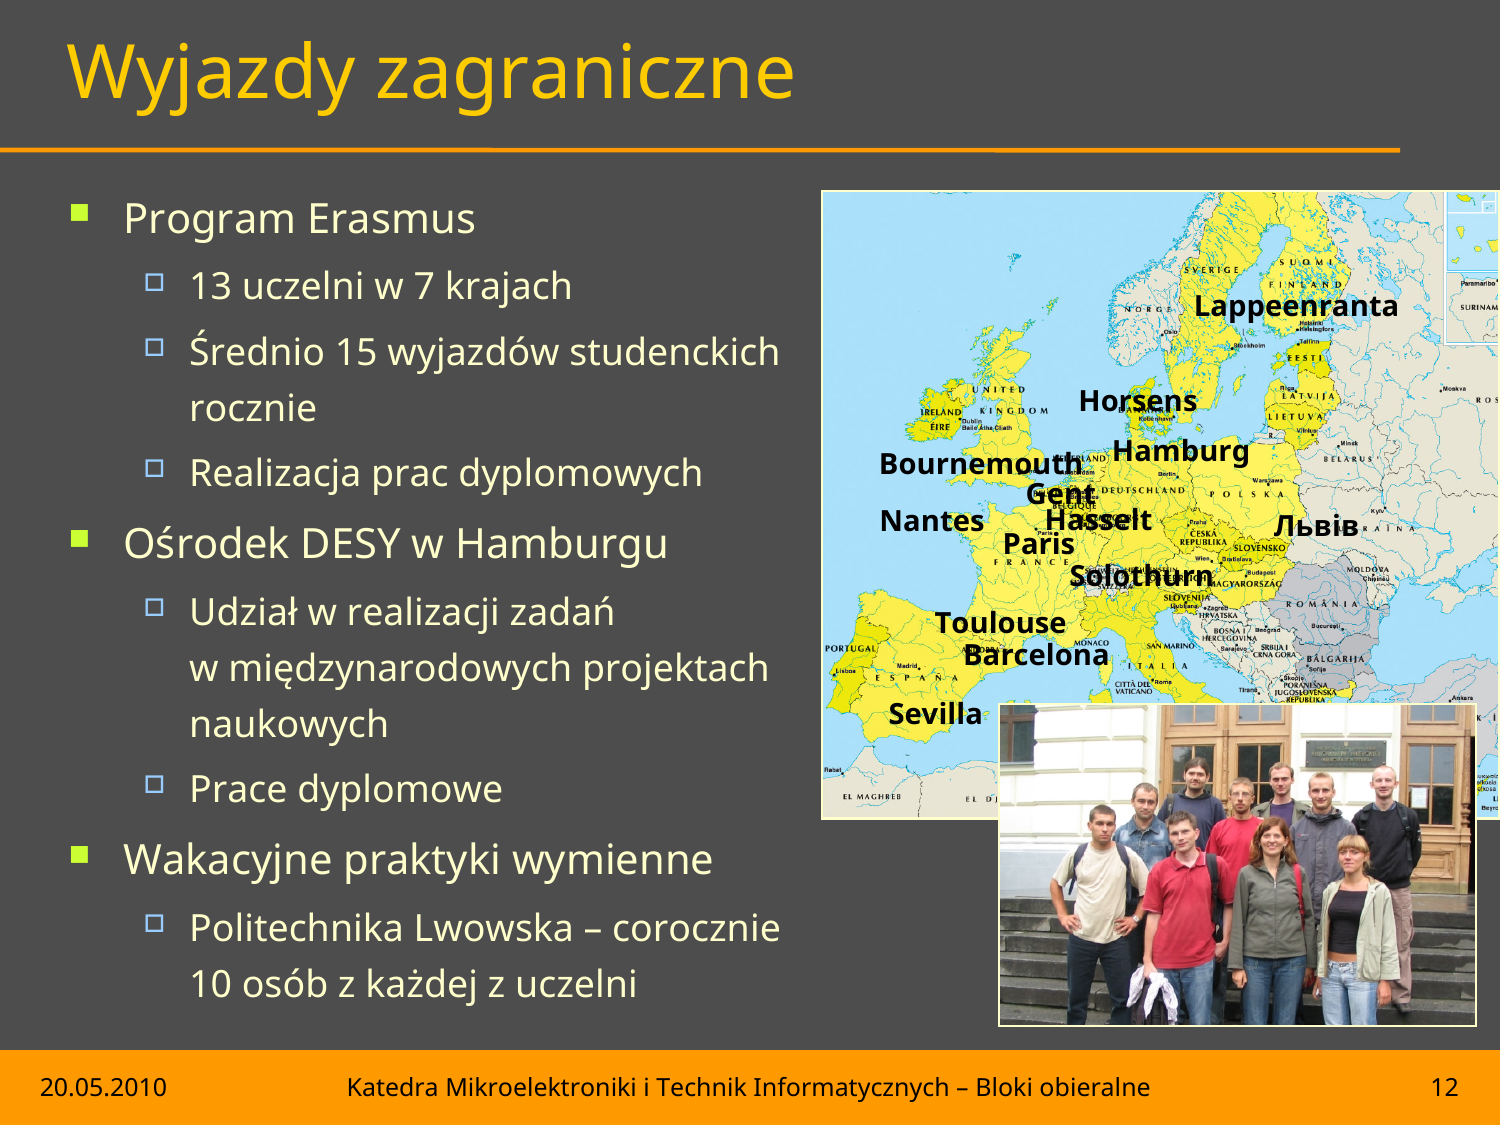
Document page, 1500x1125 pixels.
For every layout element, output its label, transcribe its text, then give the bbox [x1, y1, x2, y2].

text_box Sevilla [842, 687, 1030, 738]
text_box Nantes [857, 495, 1008, 546]
text_box Barcelona [934, 627, 1139, 681]
text_box Hamburg [1099, 425, 1263, 475]
text_box Paris [990, 517, 1088, 568]
text_box Gent [1031, 488, 1051, 493]
picture [999, 704, 1476, 1026]
text_box Horsens [1019, 374, 1257, 425]
title Wyjazdy zagraniczne [52, 12, 1469, 127]
text_box Львів [1224, 500, 1409, 550]
list Program Erasmus 13 uczelni w 7 krajach Średnio 15 wyjazdów studenckich rocznie Realizacja prac dyplomowych Ośrodek DESY w Hamburgu Udział w realizacji zadań w międzynarodowych projektach naukowych Prace dyplomowe Wakacyjne praktyki wymienne Politechnika Lwowska – corocznie 10 osób z każdej z uczelni [53, 174, 801, 1026]
text_box Toulouse [894, 597, 1107, 648]
picture [822, 192, 1498, 818]
text_box Bournemouth [825, 437, 1138, 488]
text_box Lappeenranta [1168, 279, 1425, 330]
text_box Solothurn [1049, 549, 1234, 600]
text_box Hasselt [1024, 493, 1173, 544]
text_box Gent [1019, 488, 1028, 517]
